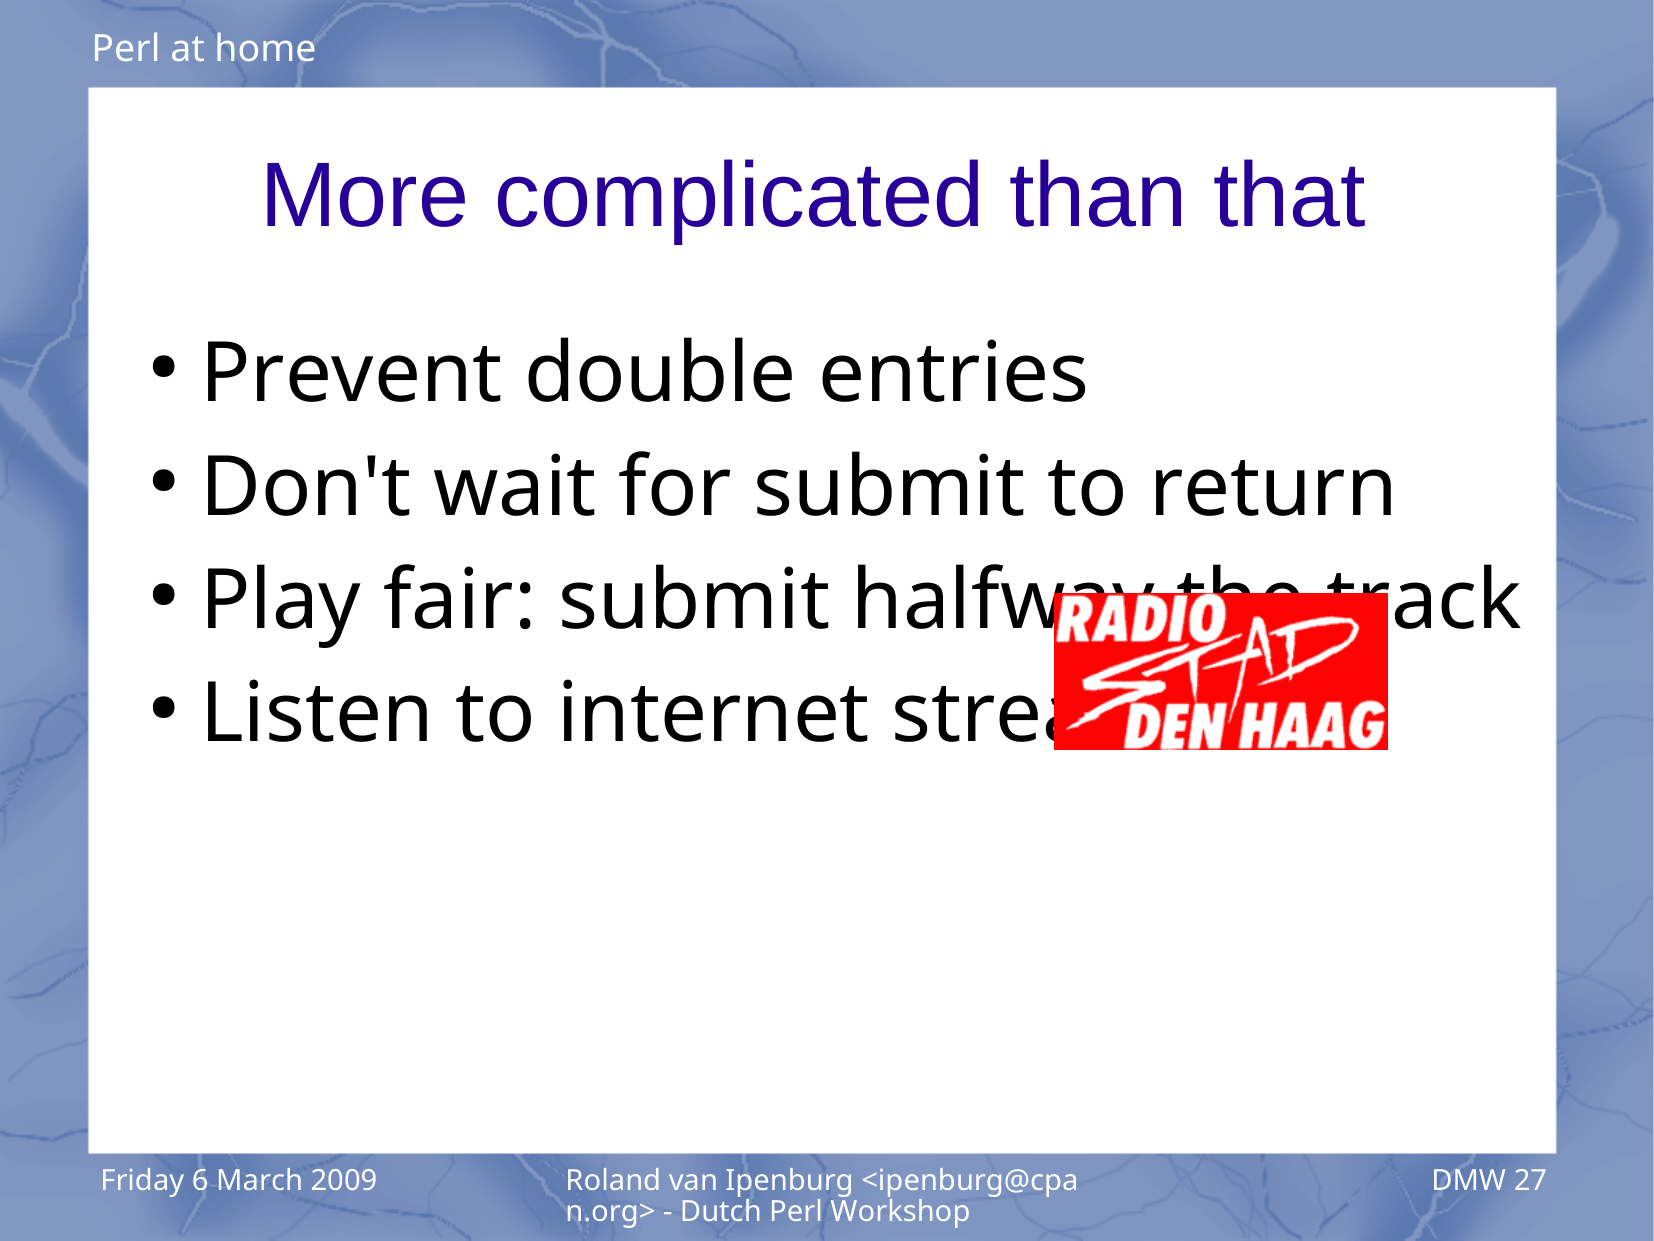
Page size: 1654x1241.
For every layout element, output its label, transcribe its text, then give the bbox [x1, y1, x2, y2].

picture [0, 0, 1654, 1241]
title More complicated than that [118, 98, 1536, 291]
text_box Prevent double entries Don't wait for submit to return Play fair: submit halfway the track Listen to internet stream [123, 294, 1347, 714]
